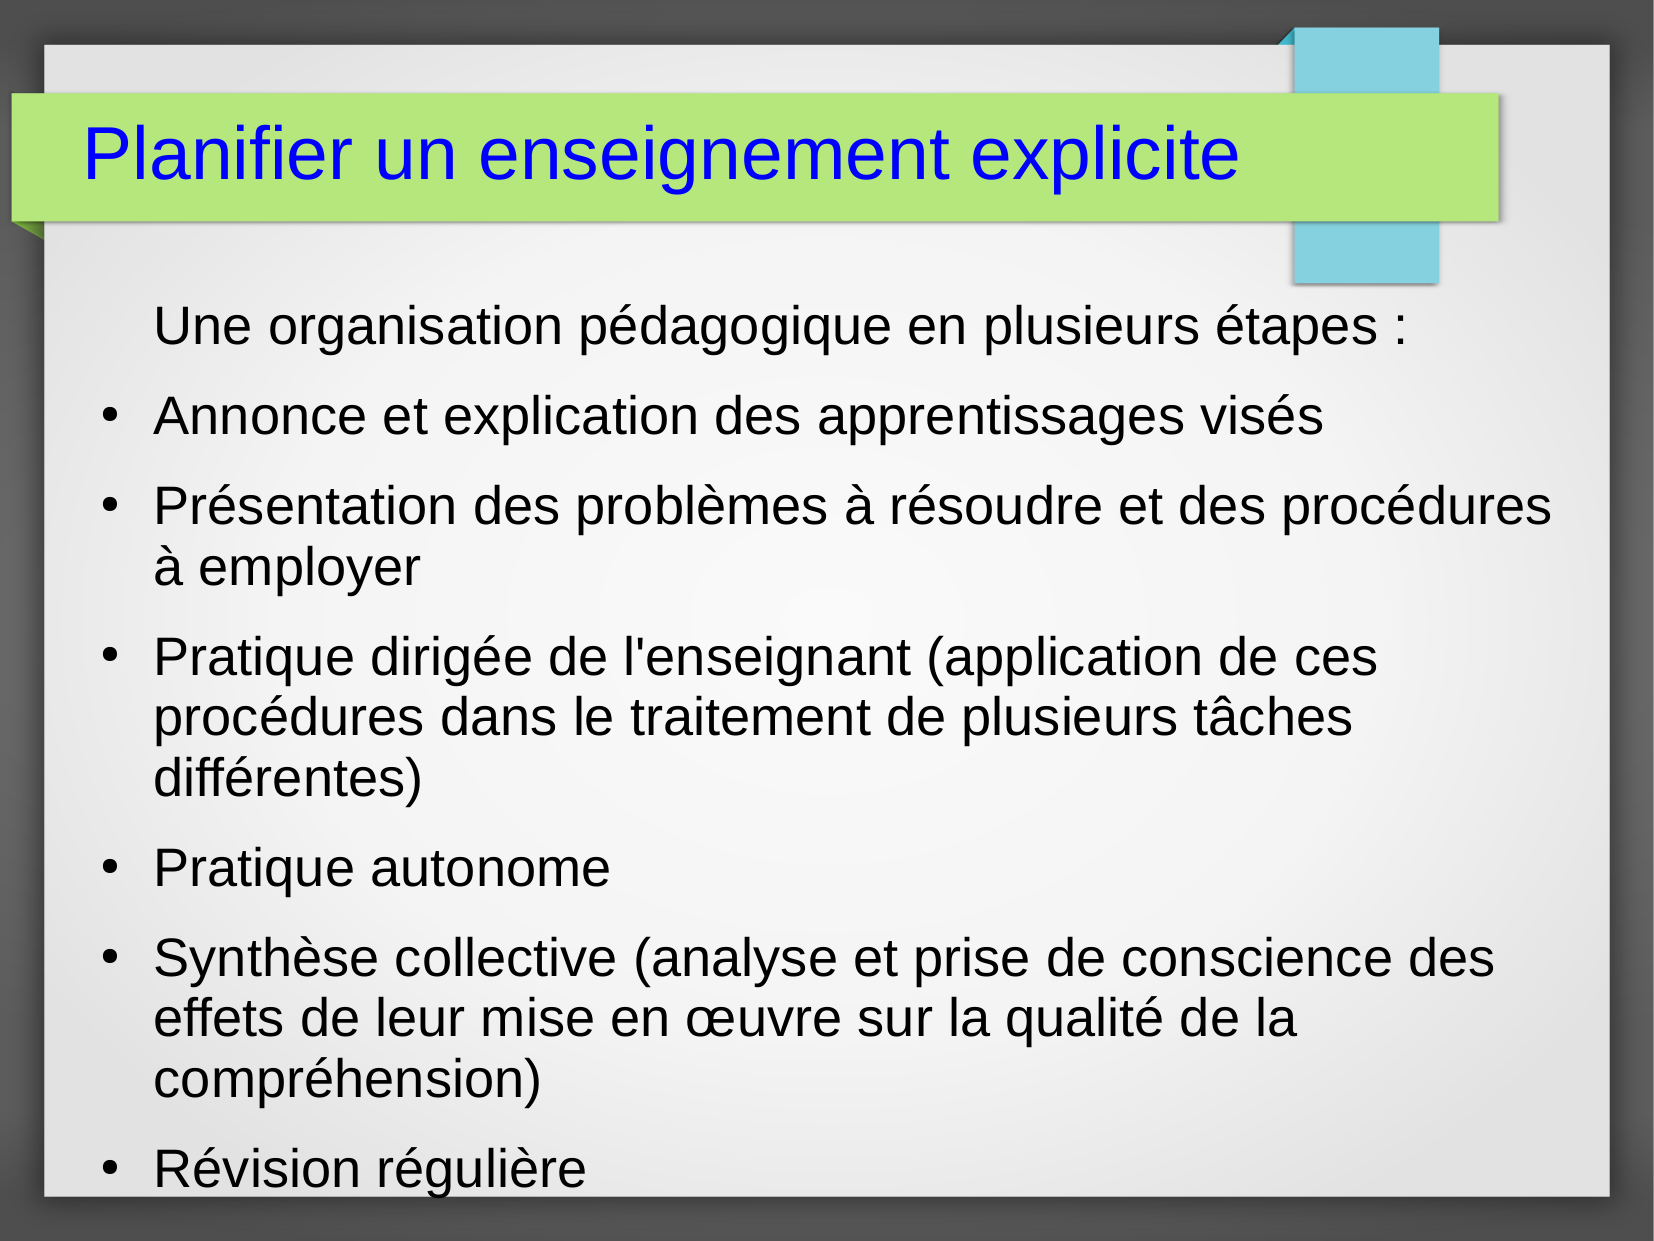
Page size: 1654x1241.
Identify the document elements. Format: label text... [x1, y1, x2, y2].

picture [0, 0, 1654, 1241]
list Une organisation pédagogique en plusieurs étapes : Annonce et explication des apprentissages visés Présentation des problèmes à résoudre et des procédures à employer Pratique dirigée de l'enseignant (application de ces procédures dans le traitement de plusieurs tâches différentes) Pratique autonome Synthèse collective (analyse et prise de conscience des effets de leur mise en œuvre sur la qualité de la compréhension) Révision régulière [82, 295, 1571, 1015]
title Planifier un enseignement explicite [82, 94, 1264, 213]
